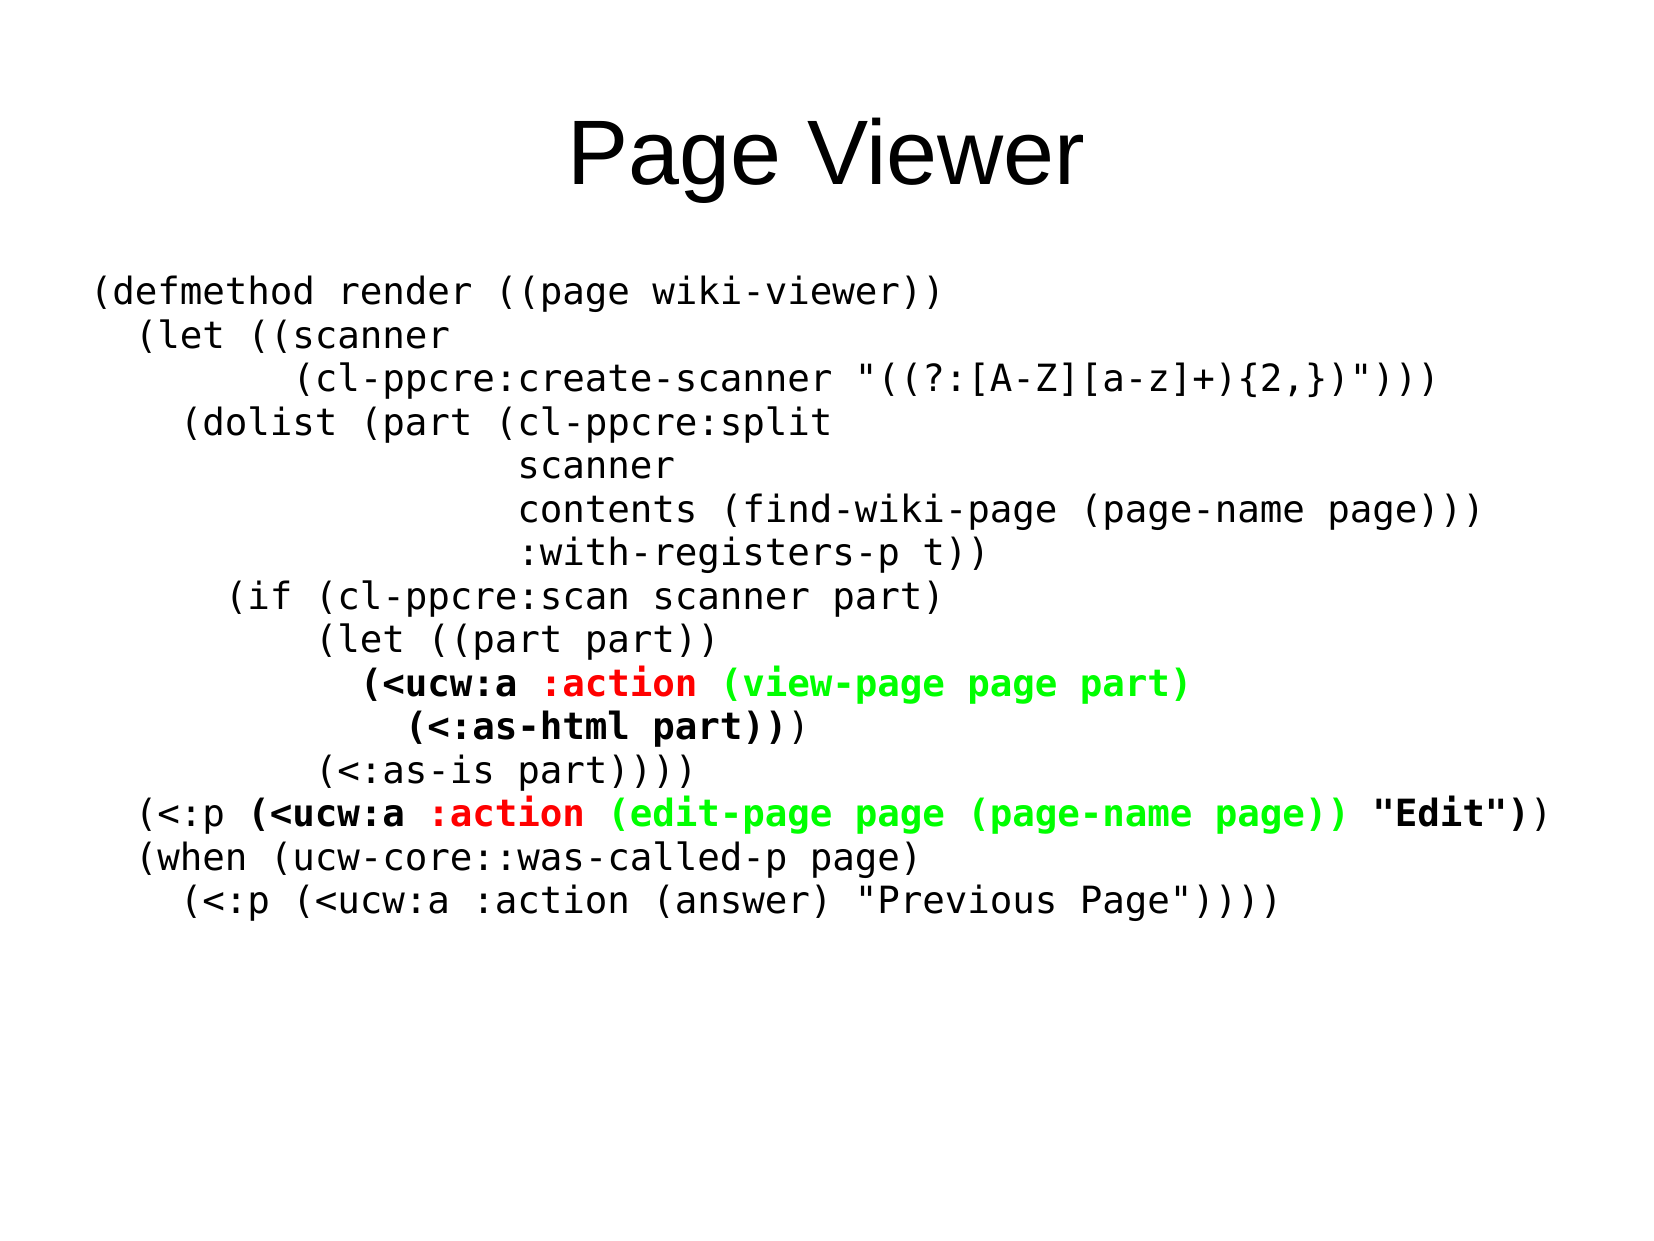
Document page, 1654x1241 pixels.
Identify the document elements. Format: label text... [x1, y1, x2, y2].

text_box (defmethod render ((page wiki-viewer)) (let ((scanner (cl-ppcre:create-scanner "((?:[A-Z][a-z]+){2,})"))) (dolist (part (cl-ppcre:split scanner contents (find-wiki-page (page-name page))) :with-registers-p t)) (if (cl-ppcre:scan scanner part) (let ((part part)) (<ucw:a :action (view-page page part) (<:as-html part))) (<:as-is part)))) (<:p (<ucw:a :action (edit-page page (page-name page)) "Edit")) (when (ucw-core::was-called-p page) (<:p (<ucw:a :action (answer) "Previous Page")))) [75, 262, 1613, 1199]
title Page Viewer [82, 56, 1571, 250]
